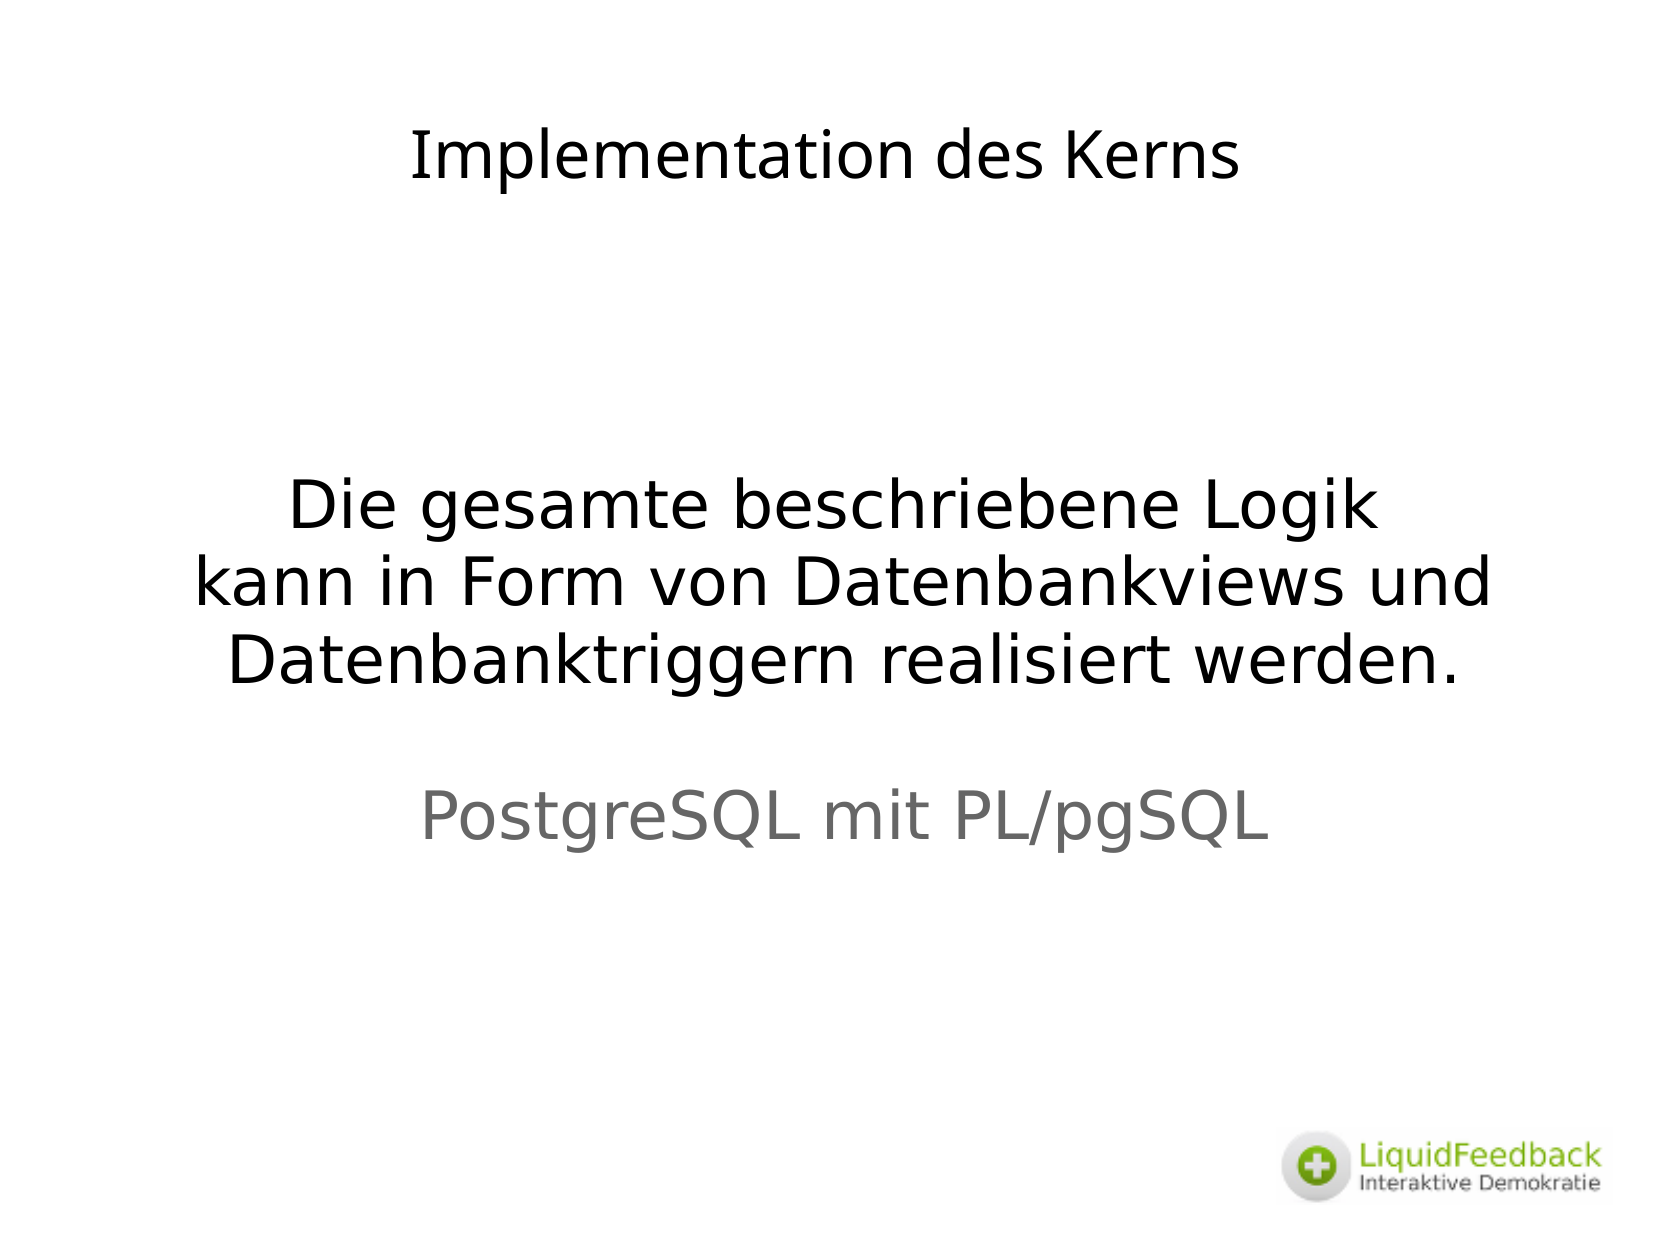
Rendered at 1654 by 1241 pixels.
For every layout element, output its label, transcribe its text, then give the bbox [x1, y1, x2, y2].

picture [1276, 1127, 1613, 1205]
subtitle Die gesamte beschriebene Logik kann in Form von Datenbankviews und Datenbanktriggern realisiert werden. PostgreSQL mit PL/pgSQL [82, 290, 1571, 1109]
title Implementation des Kerns [82, 49, 1571, 257]
